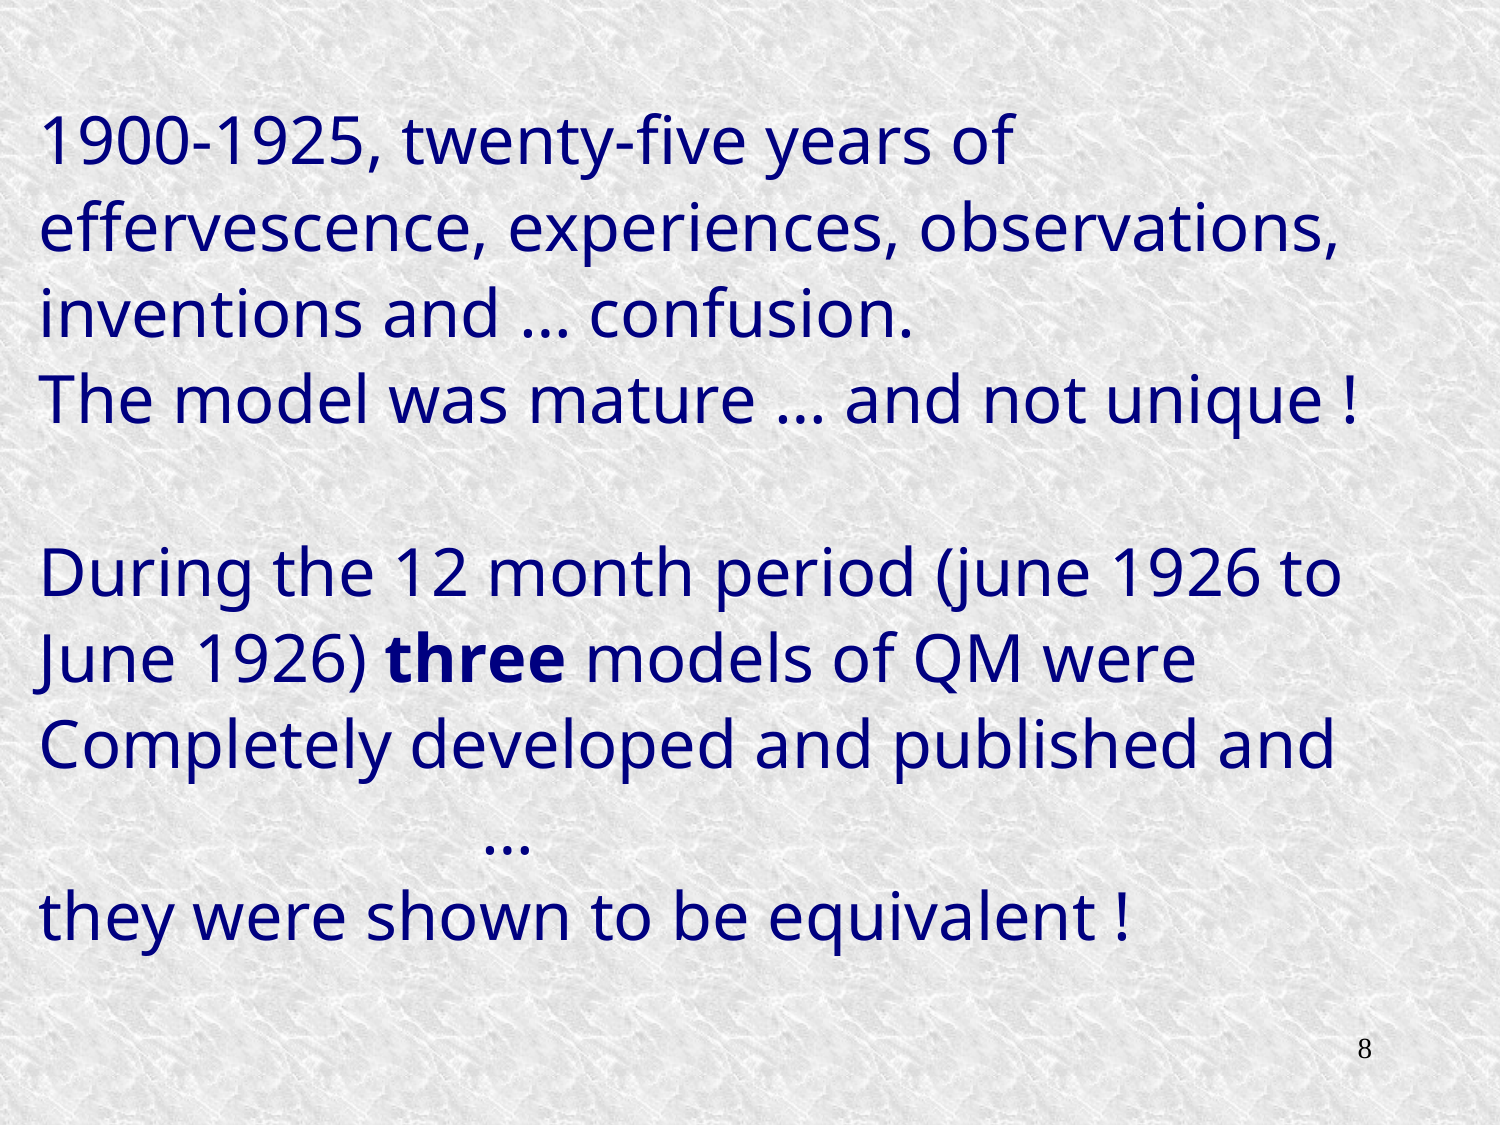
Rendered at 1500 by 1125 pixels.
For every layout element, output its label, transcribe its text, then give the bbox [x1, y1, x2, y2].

picture [0, 0, 1500, 1125]
text_box 1900-1925, twenty-five years of effervescence, experiences, observations, inventions and … confusion. The model was mature … and not unique ! During the 12 month period (june 1926 to June 1926) three models of QM were Completely developed and published and … they were shown to be equivalent ! [24, 88, 1500, 877]
